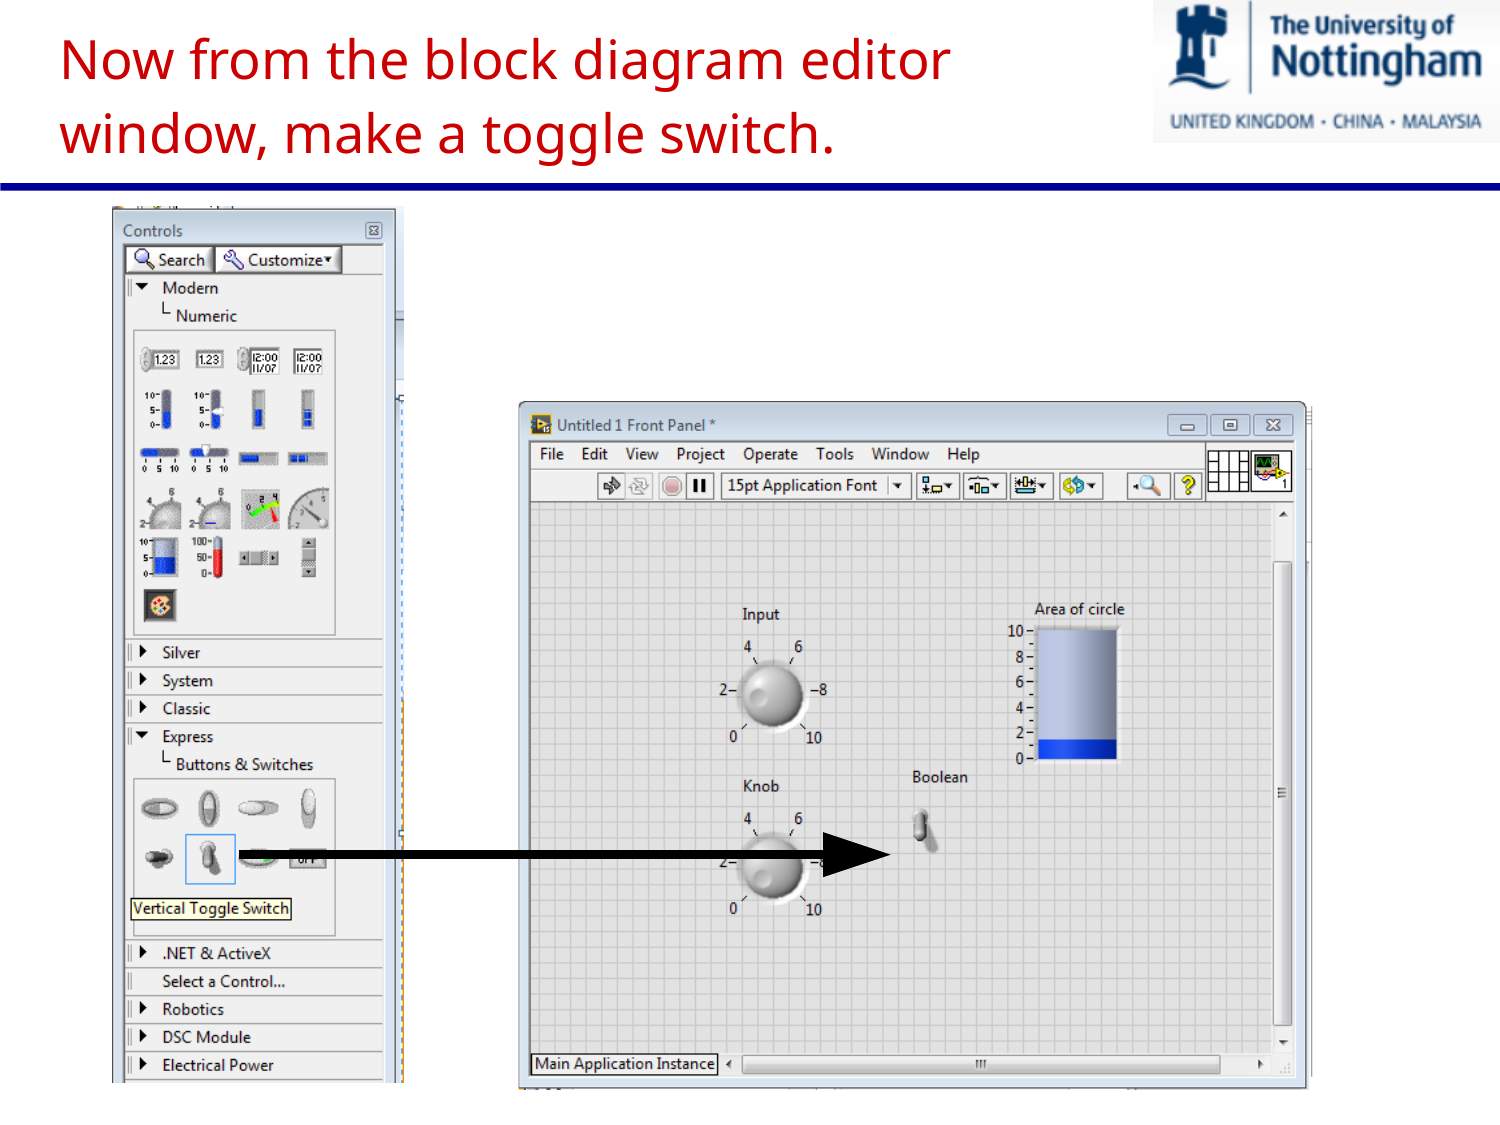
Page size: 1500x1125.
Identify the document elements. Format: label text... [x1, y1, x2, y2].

picture [112, 206, 404, 1083]
picture [1153, 0, 1500, 143]
picture [518, 401, 1313, 1090]
title Now from the block diagram editor window, make a toggle switch. [59, 32, 1051, 159]
